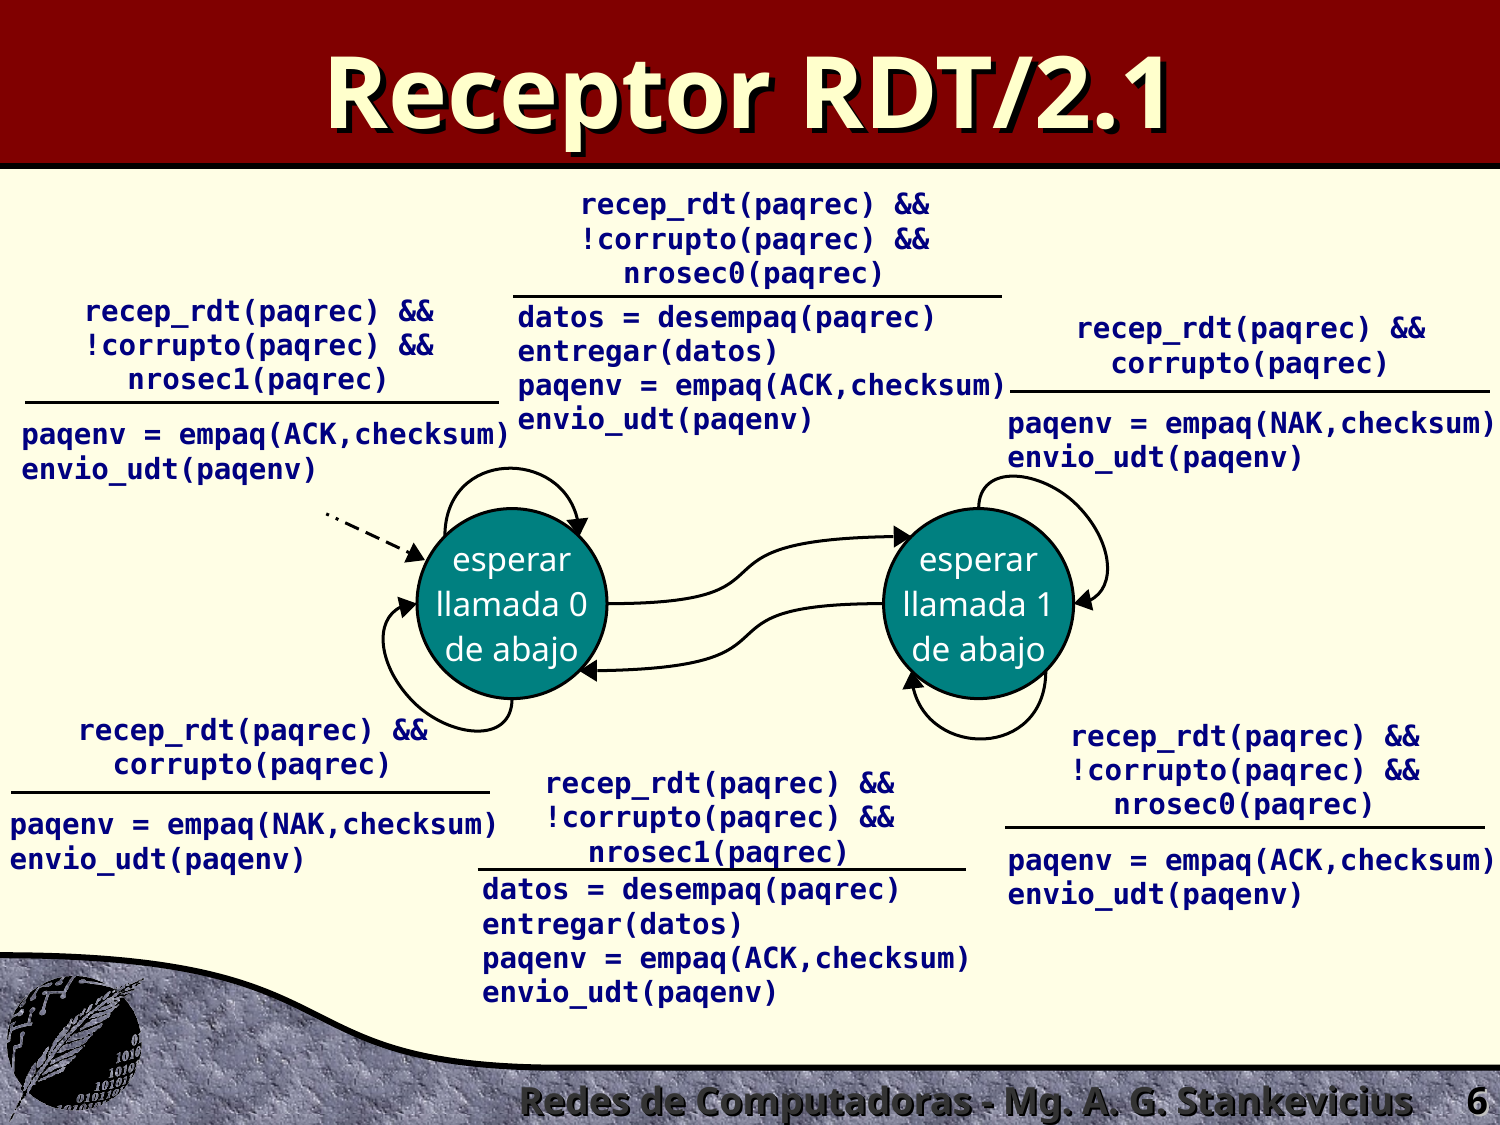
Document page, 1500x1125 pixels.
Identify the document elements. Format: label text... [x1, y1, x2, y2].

picture [790, 1100, 795, 1110]
text_box datos = desempaq(paqrec) entregar(datos) paqenv = empaq(ACK,checksum) envio_udt(paqenv) [467, 865, 987, 1018]
text_box datos = desempaq(paqrec) entregar(datos) paqenv = empaq(ACK,checksum) envio_udt(paqenv) [502, 292, 1023, 445]
text_box paqenv = empaq(ACK,checksum) envio_udt(paqenv) [992, 835, 1500, 920]
text_box paqenv = empaq(NAK,checksum) envio_udt(paqenv) [0, 800, 515, 884]
text_box recep_rdt(paqrec) && !corrupto(paqrec) && nrosec1(paqrec) [529, 758, 909, 877]
text_box recep_rdt(paqrec) && !corrupto(paqrec) && nrosec0(paqrec) [1054, 711, 1435, 830]
text_box recep_rdt(paqrec) && !corrupto(paqrec) && nrosec0(paqrec) [564, 180, 945, 298]
text_box recep_rdt(paqrec) && corrupto(paqrec) [62, 705, 443, 790]
text_box paqenv = empaq(NAK,checksum) envio_udt(paqenv) [992, 398, 1500, 483]
text_box recep_rdt(paqrec) && corrupto(paqrec) [1060, 304, 1441, 388]
text_box paqenv = empaq(ACK,checksum) envio_udt(paqenv) [6, 410, 527, 494]
text_box esperar llamada 1 de abajo [883, 508, 1074, 699]
text_box recep_rdt(paqrec) && !corrupto(paqrec) && nrosec1(paqrec) [68, 286, 449, 405]
picture [1047, 1100, 1054, 1110]
picture [0, 959, 1500, 1125]
text_box esperar llamada 0 de abajo [416, 508, 608, 699]
title Receptor RDT/2.1 [15, 5, 1485, 160]
